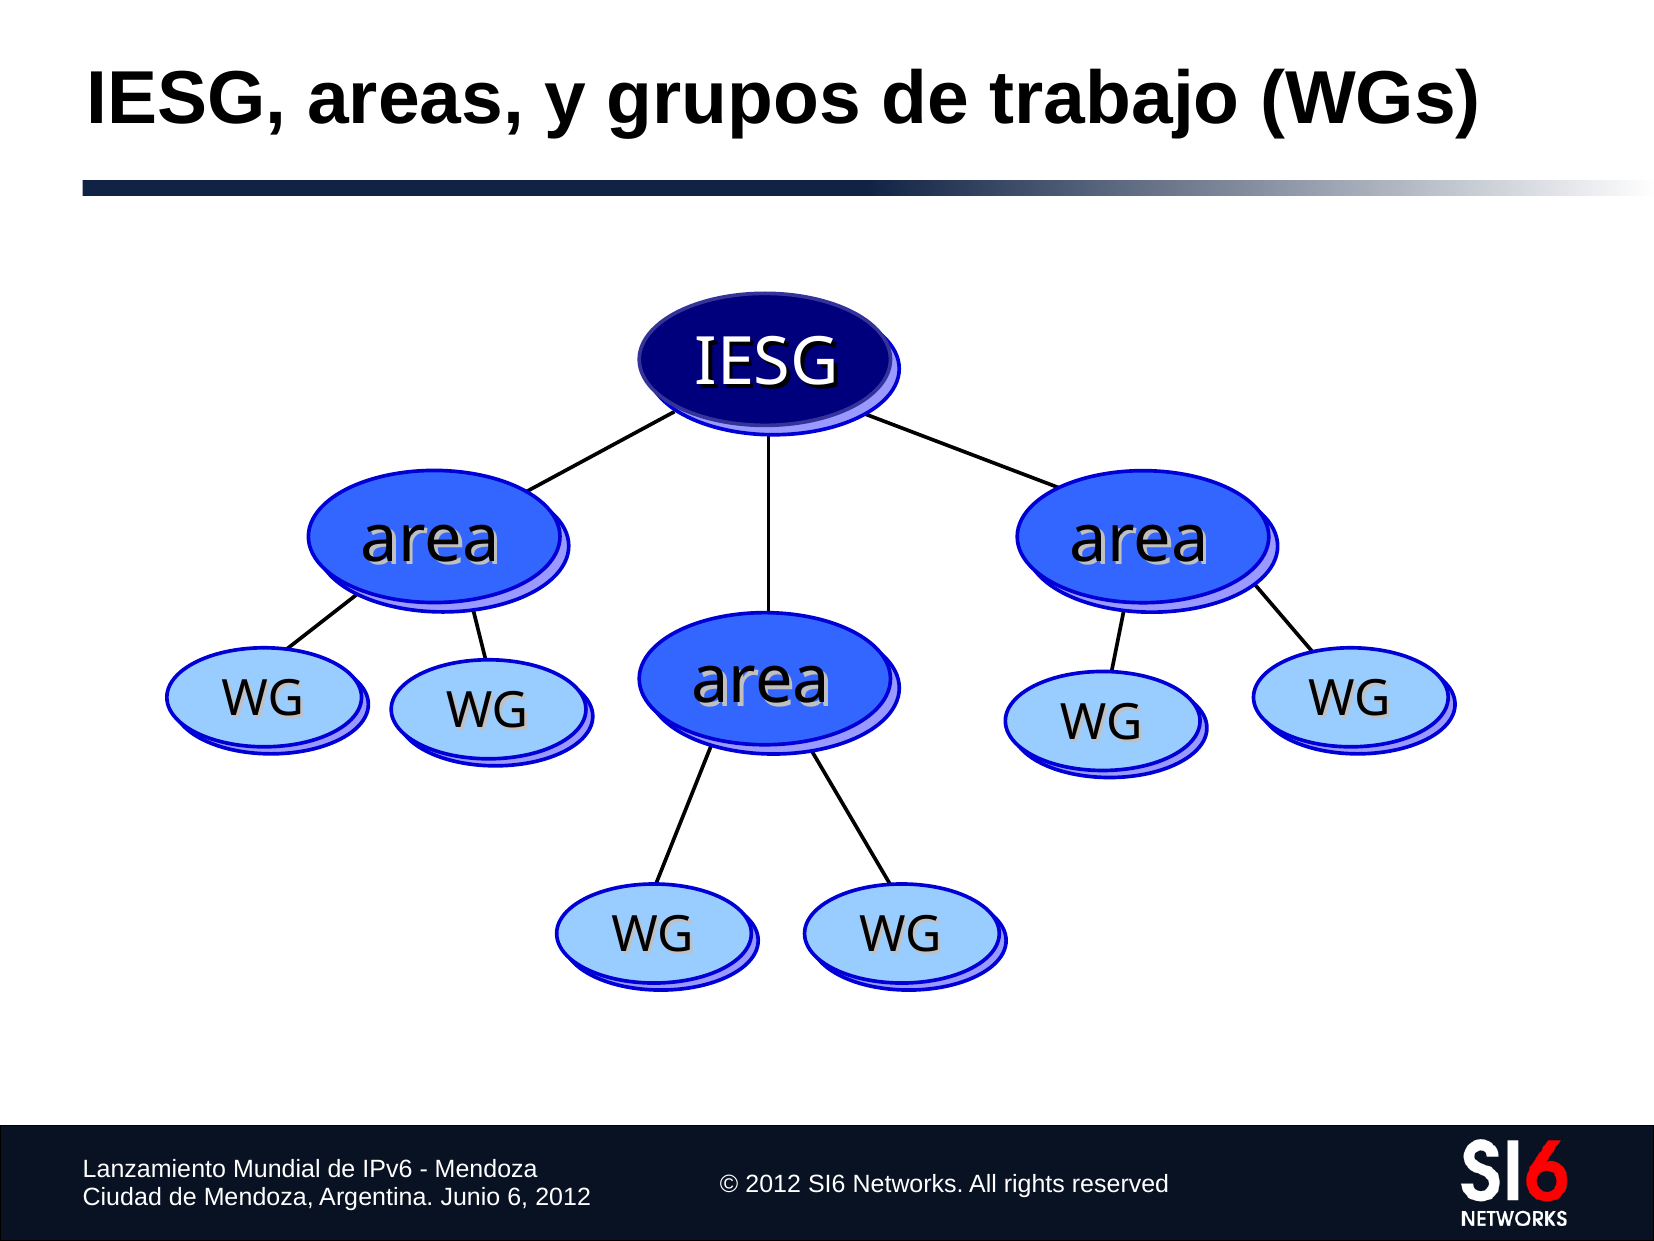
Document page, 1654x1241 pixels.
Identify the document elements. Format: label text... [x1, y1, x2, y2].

picture [1461, 1139, 1567, 1226]
text_box [639, 293, 900, 435]
text_box area [691, 636, 831, 717]
text_box WG [1046, 689, 1143, 750]
text_box WG [1295, 665, 1391, 726]
text_box [308, 470, 569, 612]
text_box [391, 659, 593, 766]
text_box [804, 883, 1007, 991]
text_box WG [598, 901, 694, 962]
text_box [556, 883, 759, 991]
text_box [1253, 647, 1456, 754]
text_box [1017, 470, 1278, 613]
title IESG, areas, y grupos de trabajo (WGs) [86, 30, 1576, 166]
text_box [166, 647, 369, 754]
text_box area [360, 494, 500, 575]
text_box area [1069, 494, 1209, 575]
text_box IESG [663, 317, 840, 398]
text_box WG [846, 901, 942, 962]
text_box [1005, 671, 1207, 778]
text_box WG [432, 677, 529, 738]
text_box [639, 612, 900, 755]
text_box WG [208, 665, 305, 726]
